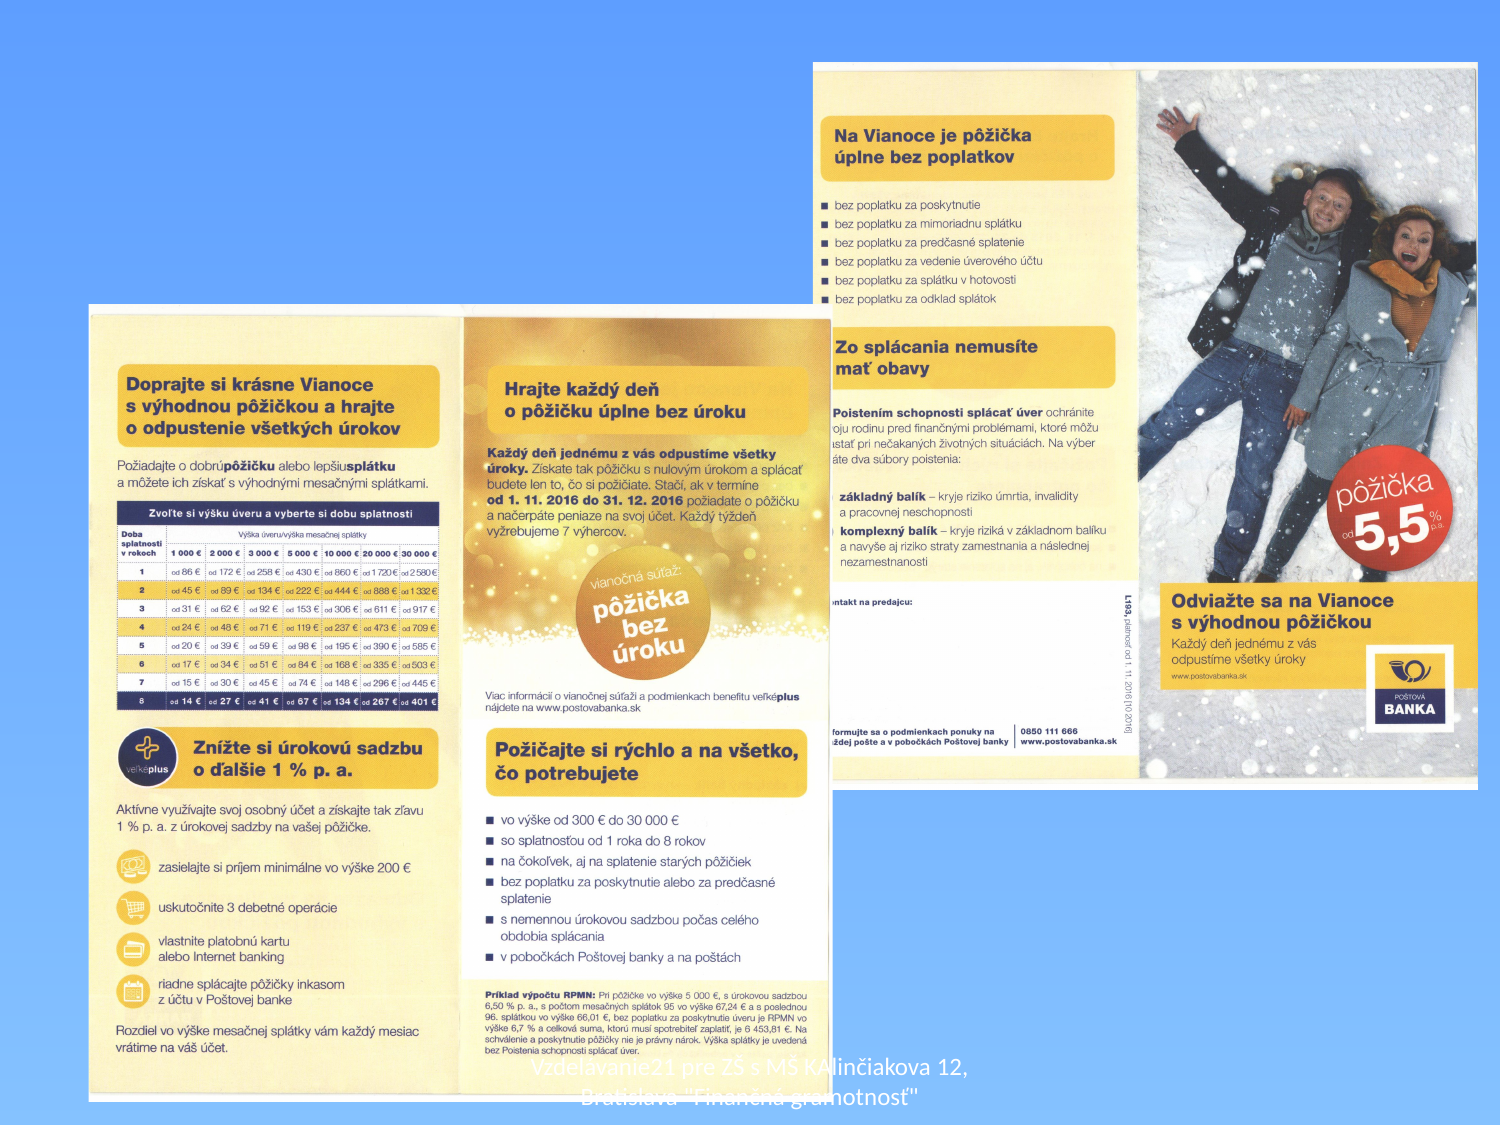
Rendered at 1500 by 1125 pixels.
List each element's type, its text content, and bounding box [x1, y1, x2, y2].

text_box Vzdelávanie21 pre ZŠ s MŠ KAlinčiakova 12, Bratislava "Finančná gramotnosť" [512, 1042, 988, 1103]
picture [88, 62, 1478, 1102]
